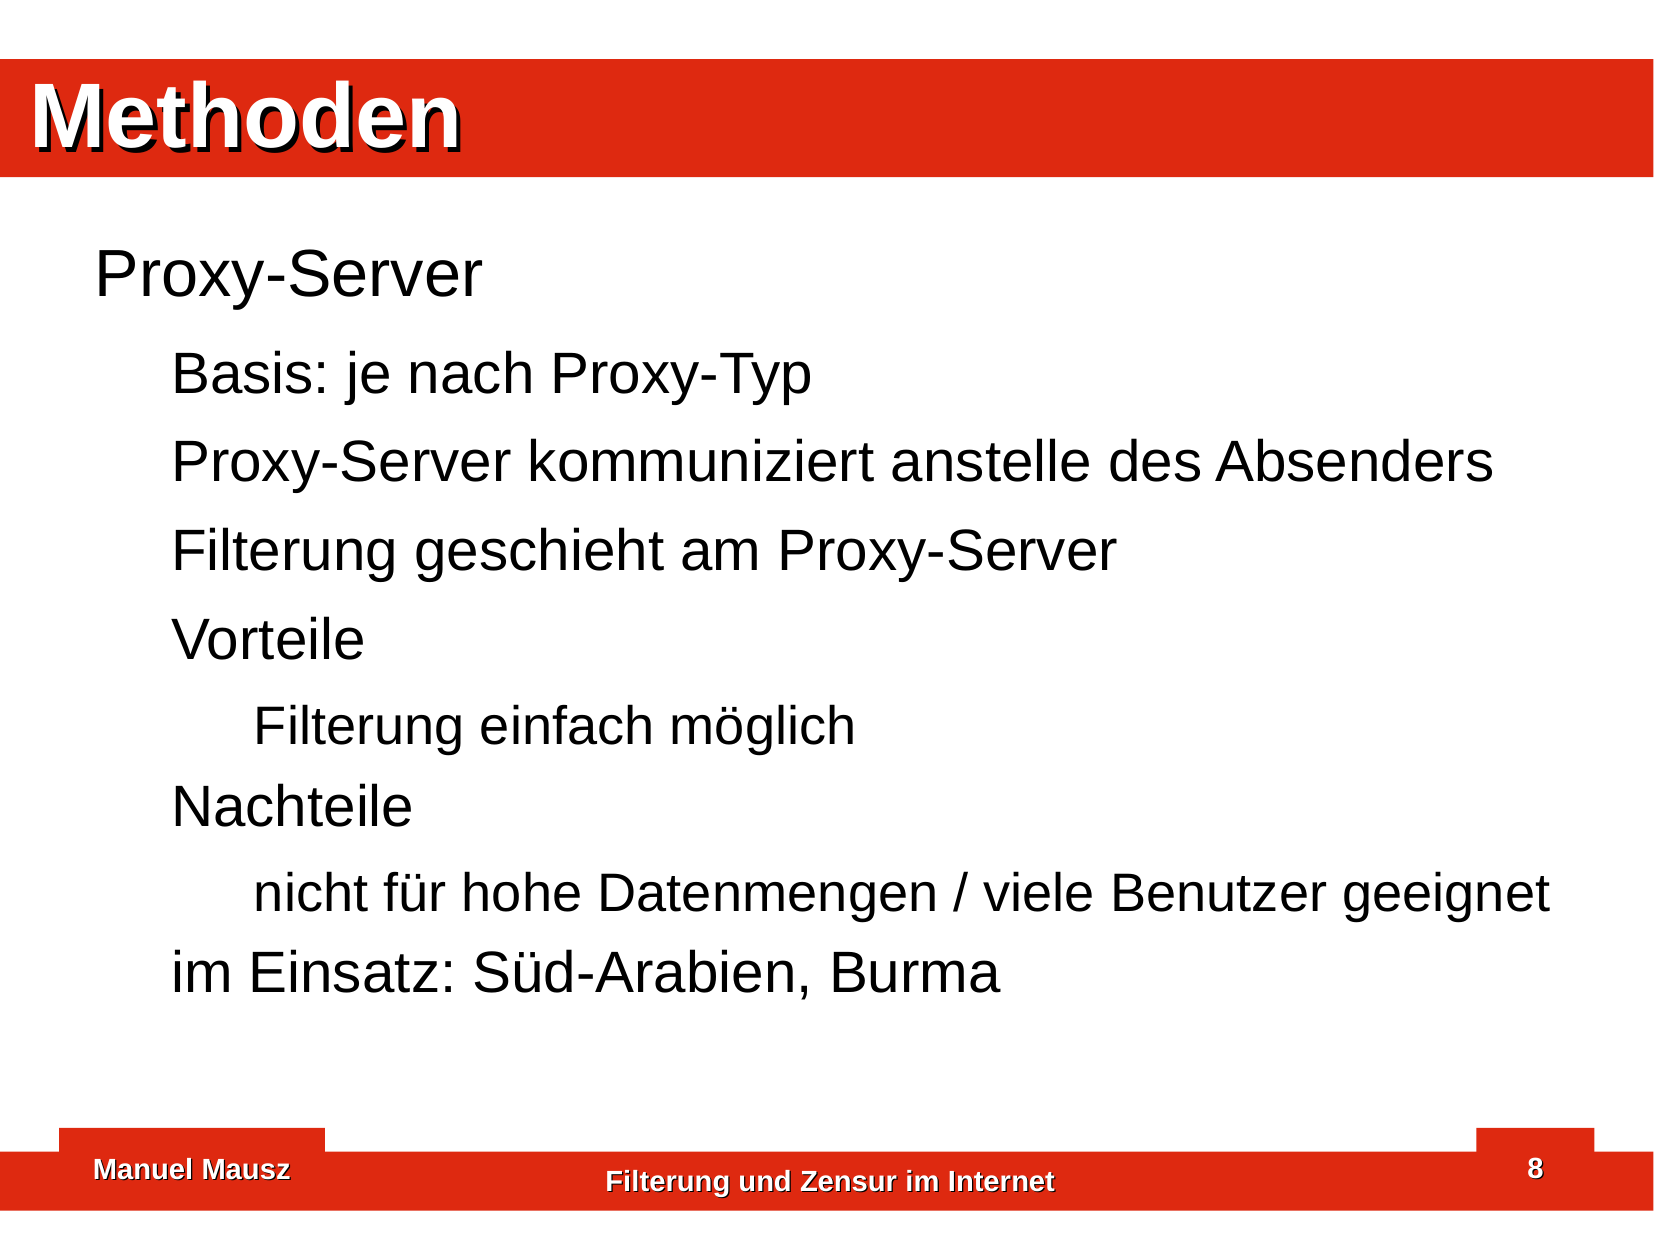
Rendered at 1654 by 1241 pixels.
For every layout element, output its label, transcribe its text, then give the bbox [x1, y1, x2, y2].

title Methoden [29, 64, 1625, 168]
list Proxy-Server Basis: je nach Proxy-Typ Proxy-Server kommuniziert anstelle des Absenders Filterung geschieht am Proxy-Server Vorteile Filterung einfach möglich Nachteile nicht für hohe Datenmengen / viele Benutzer geeignet im Einsatz: Süd-Arabien, Burma [76, 236, 1565, 1066]
